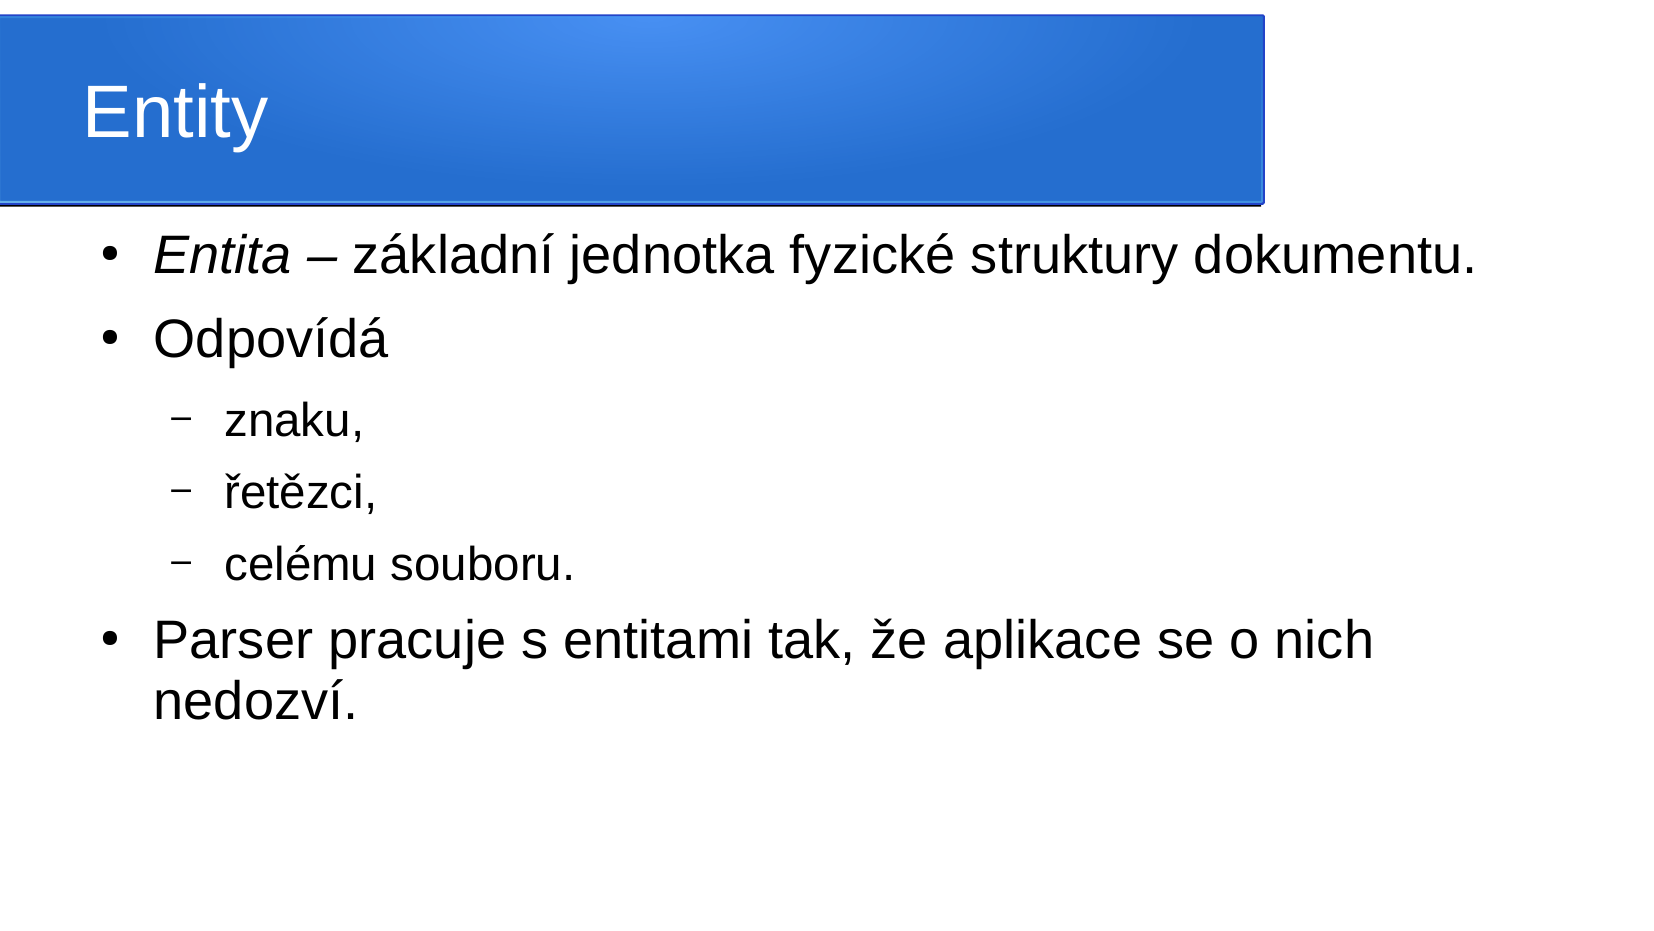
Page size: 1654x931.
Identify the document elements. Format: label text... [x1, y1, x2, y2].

title Entity [82, 35, 1235, 189]
list Entita – základní jednotka fyzické struktury dokumentu. Odpovídá znaku, řetězci, celému souboru. Parser pracuje s entitami tak, že aplikace se o nich nedozví. [82, 224, 1571, 764]
